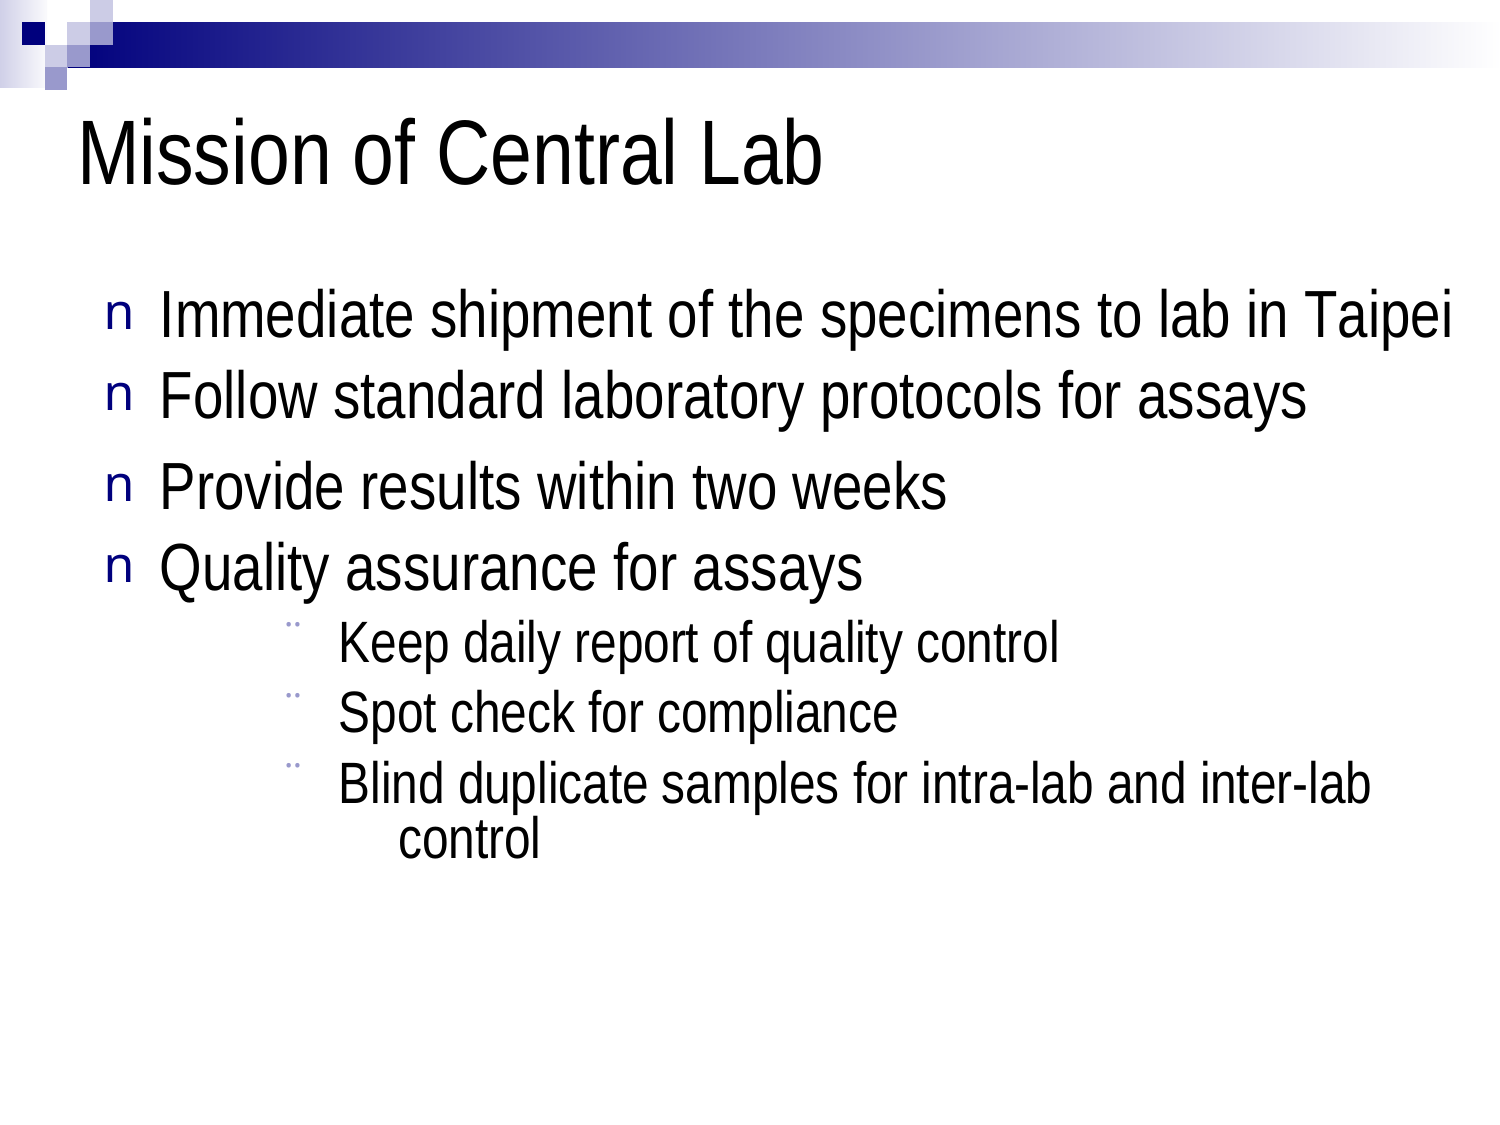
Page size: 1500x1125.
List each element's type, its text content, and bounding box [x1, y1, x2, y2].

title Mission of Central Lab [41, 75, 1459, 221]
list Immediate shipment of the specimens to lab in Taipei Follow standard laboratory protocols for assays Provide results within two weeks Quality assurance for assays Keep daily report of quality control Spot check for compliance Blind duplicate samples for intra-lab and inter-lab control [88, 278, 1500, 1047]
